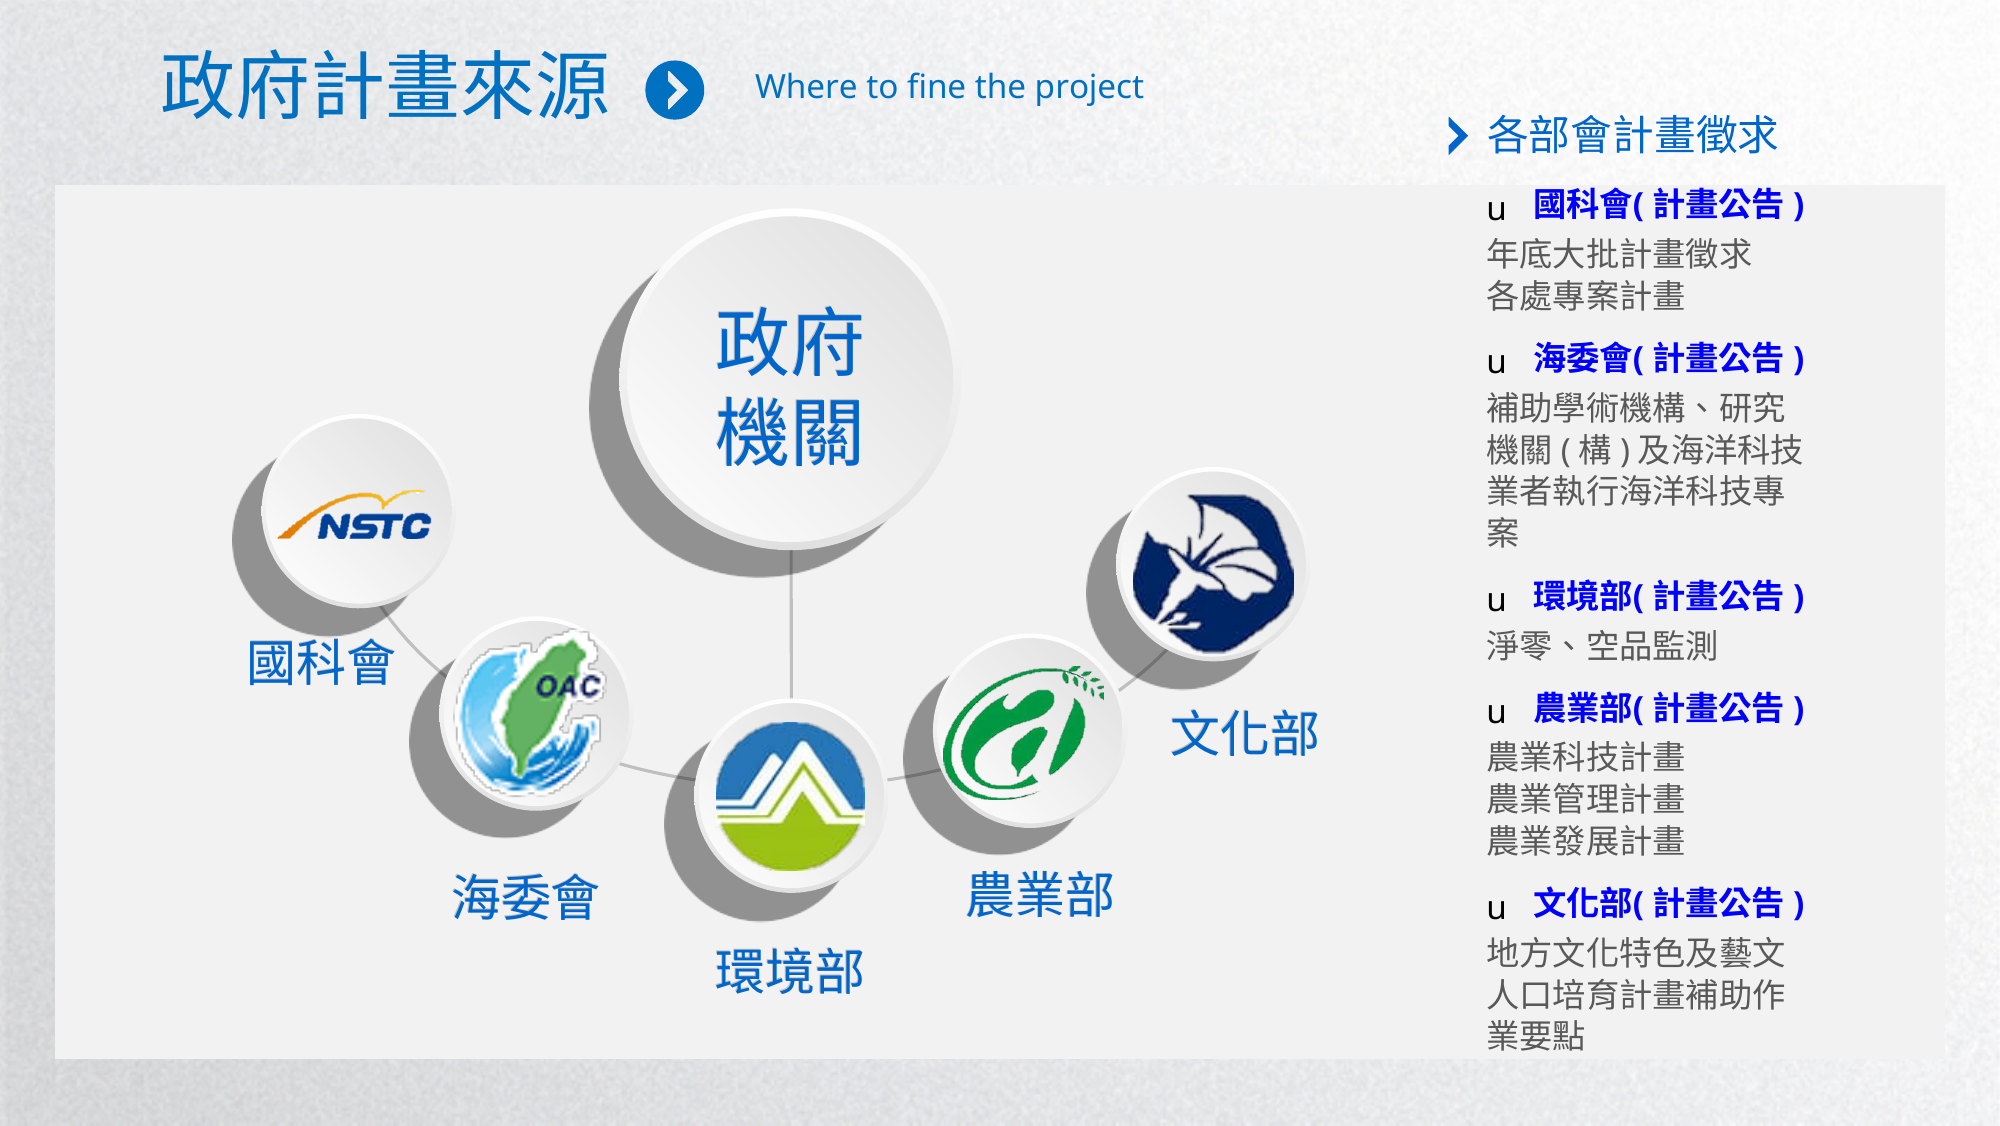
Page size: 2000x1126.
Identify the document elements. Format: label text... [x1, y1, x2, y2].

text_box 國科會(計畫公告) 年底大批計畫徵求 各處專案計畫 [1471, 182, 1822, 324]
text_box 政府計畫來源 [114, 31, 658, 138]
text_box [55, 185, 1945, 1059]
text_box Where to fine the project [740, 58, 1178, 114]
text_box 環境部 [682, 932, 898, 1009]
picture [1133, 494, 1294, 654]
text_box 農業部(計畫公告) 農業科技計畫 農業管理計畫 農業發展計畫 [1471, 685, 1822, 869]
text_box 環境部(計畫公告) 淨零、空品監測 [1471, 573, 1822, 674]
text_box [1448, 116, 1469, 156]
text_box 文化部 [1137, 695, 1354, 771]
picture [716, 722, 865, 871]
text_box 海委會(計畫公告) 補助學術機構、研究機關(構)及海洋科技業者執行海洋科技專案 [1471, 336, 1822, 562]
text_box 海委會 [418, 859, 634, 935]
picture [943, 666, 1104, 800]
text_box 農業部 [932, 856, 1149, 933]
picture [452, 627, 624, 800]
text_box 各部會計畫徵求 [1472, 100, 1885, 167]
text_box 政府機關 [682, 288, 898, 485]
text_box 國科會 [214, 623, 430, 700]
text_box 文化部(計畫公告) 地方文化特色及藝文人口培育計畫補助作業要點 [1471, 881, 1822, 1065]
text_box [658, 60, 705, 120]
picture [274, 487, 442, 539]
